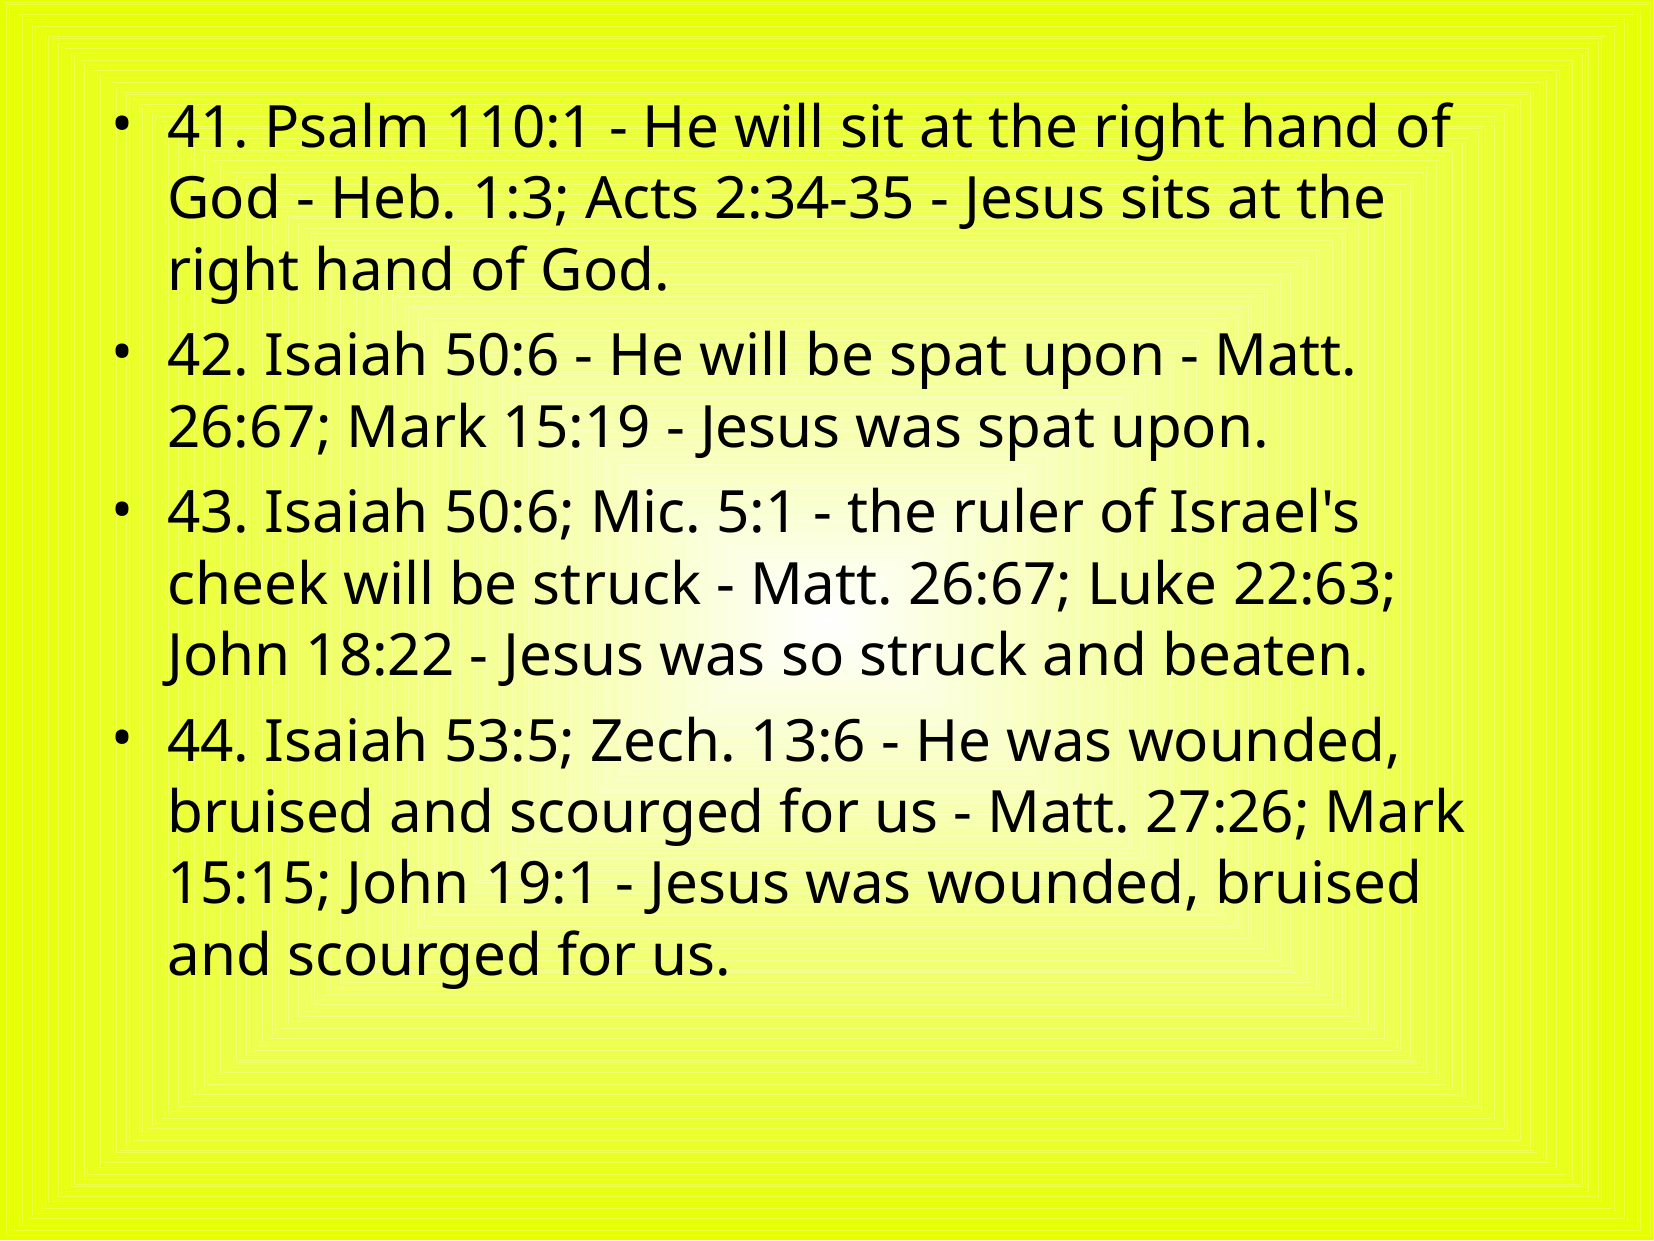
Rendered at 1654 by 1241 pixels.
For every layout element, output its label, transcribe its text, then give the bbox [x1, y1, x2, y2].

list 41. Psalm 110:1 - He will sit at the right hand of God - Heb. 1:3; Acts 2:34-35 - Jesus sits at the right hand of God. 42. Isaiah 50:6 - He will be spat upon - Matt. 26:67; Mark 15:19 - Jesus was spat upon. 43. Isaiah 50:6; Mic. 5:1 - the ruler of Israel's cheek will be struck - Matt. 26:67; Luke 22:63; John 18:22 - Jesus was so struck and beaten. 44. Isaiah 53:5; Zech. 13:6 - He was wounded, bruised and scourged for us - Matt. 27:26; Mark 15:15; John 19:1 - Jesus was wounded, bruised and scourged for us. [96, 82, 1502, 1189]
